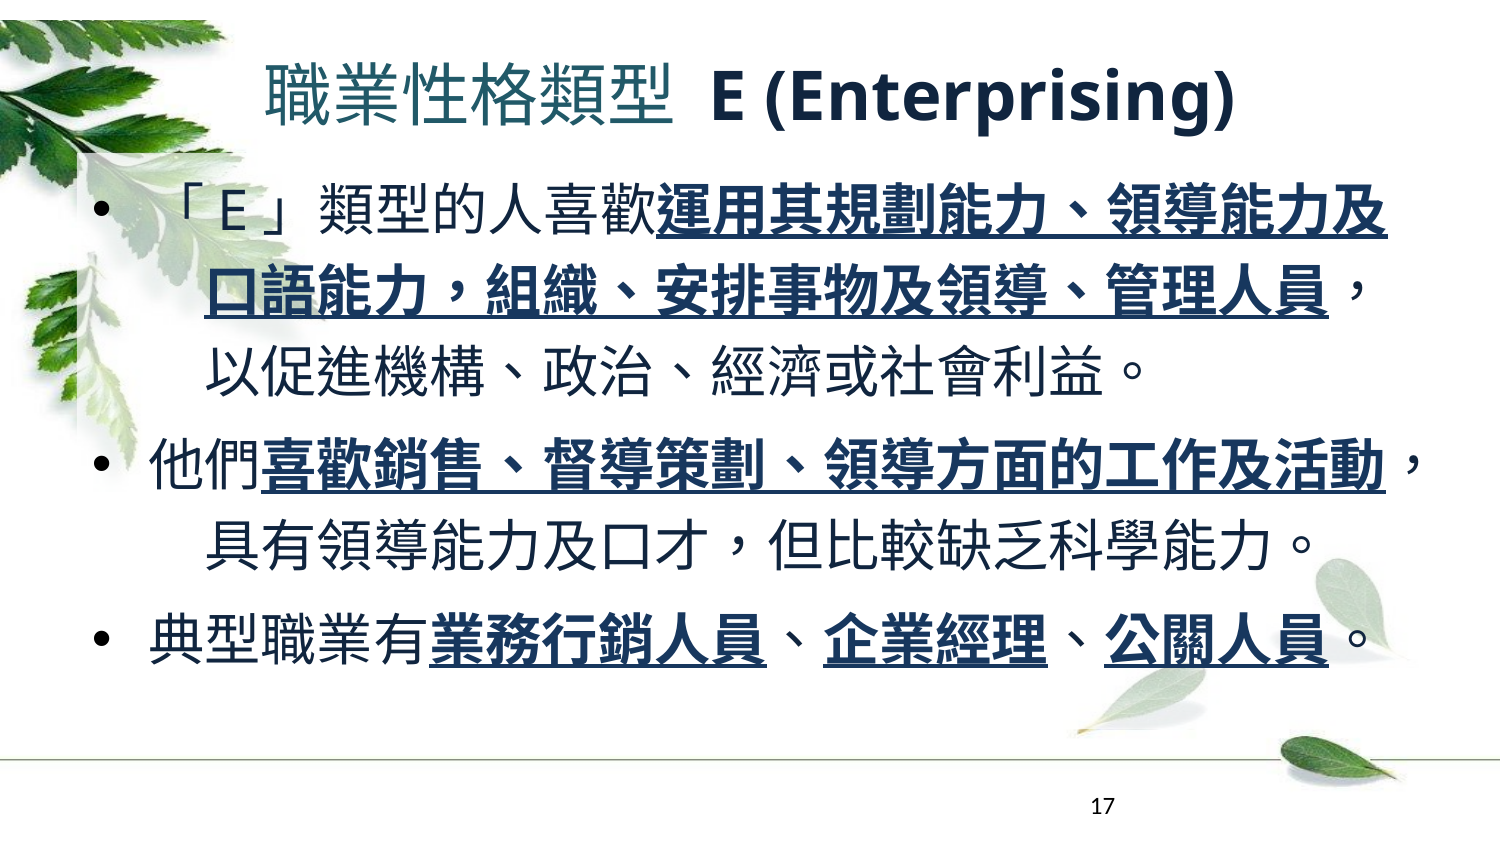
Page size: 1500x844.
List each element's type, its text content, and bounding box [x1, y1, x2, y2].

title 職業性格類型 E (Enterprising) [75, 33, 1426, 153]
text_box [1074, 782, 1426, 828]
list 「E」類型的人喜歡運用其規劃能力、領導能力及口語能力，組織、安排事物及領導、管理人員，以促進機構、政治、經濟或社會利益。 他們喜歡銷售、督導策劃、領導方面的工作及活動，具有領導能力及口才，但比較缺乏科學能力。 典型職業有業務行銷人員、企業經理、公關人員。 [76, 152, 1424, 729]
picture [0, 20, 1500, 844]
